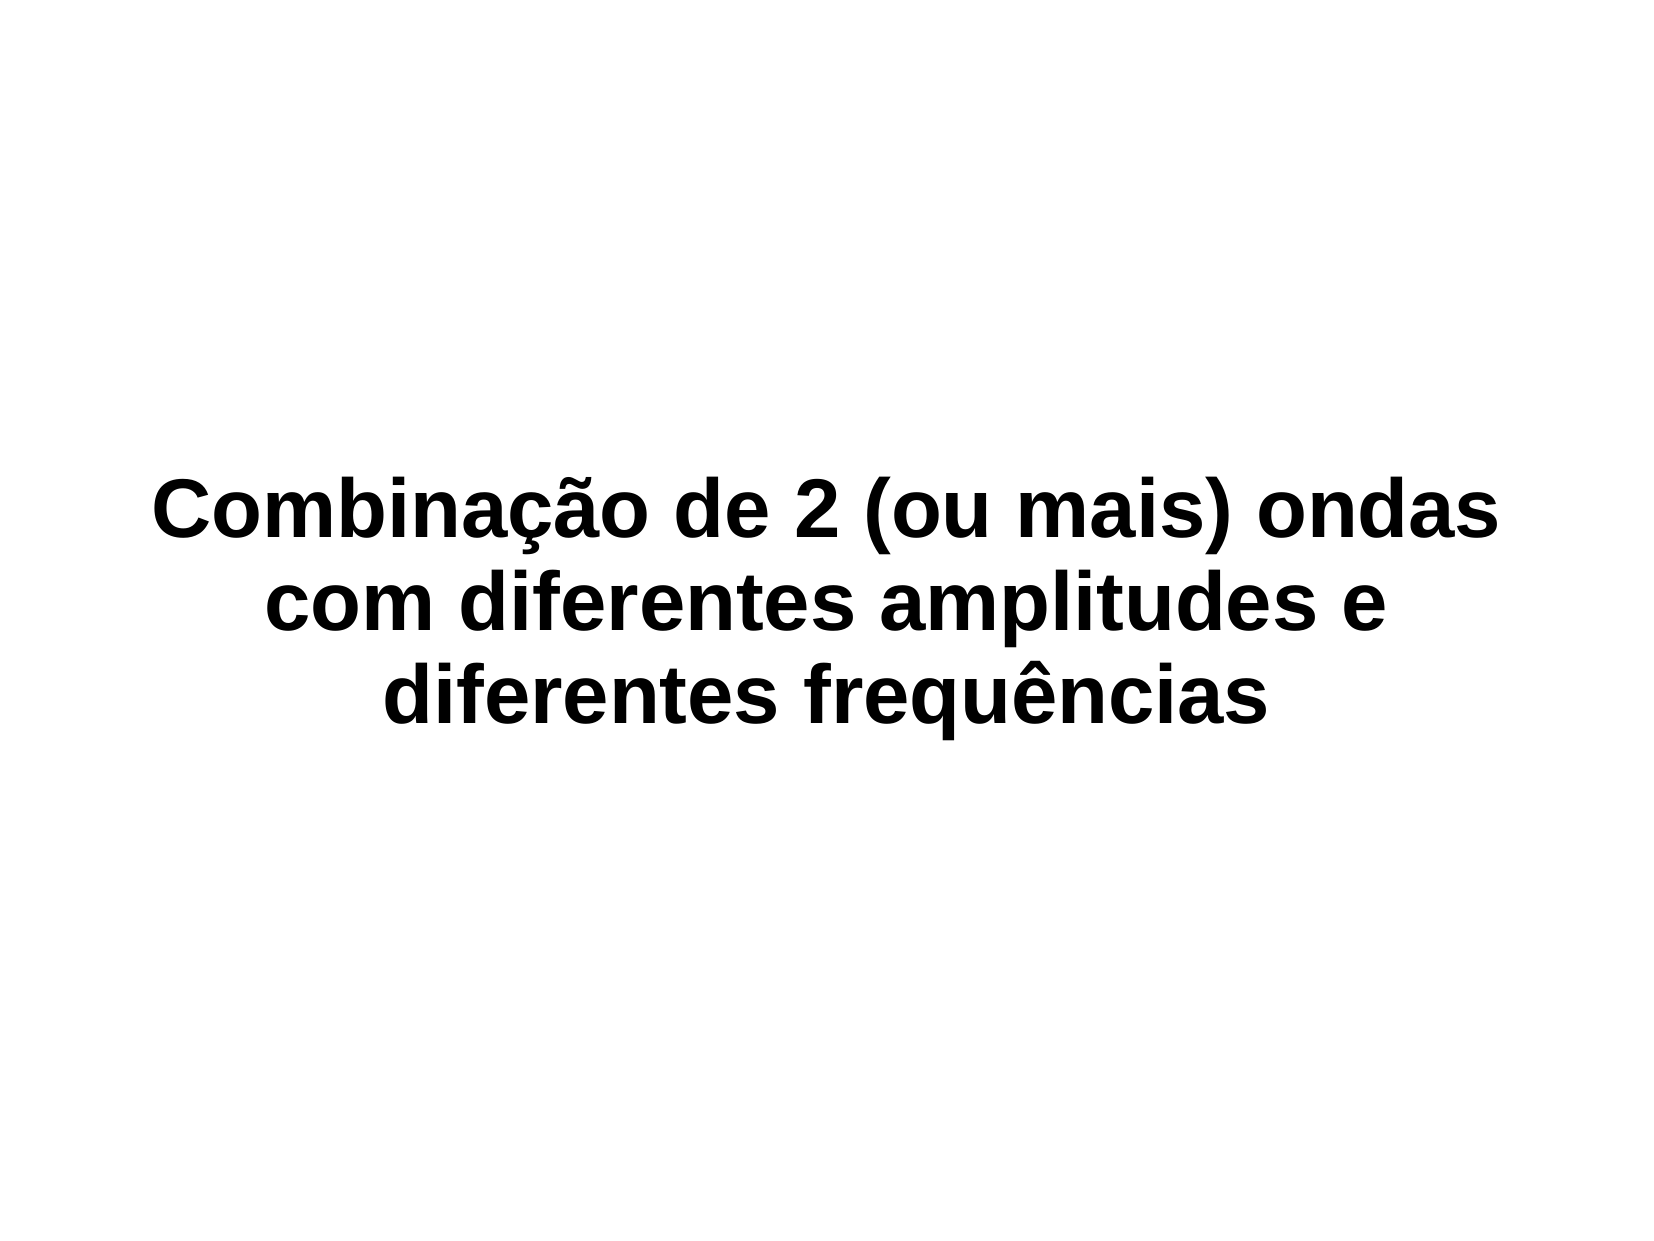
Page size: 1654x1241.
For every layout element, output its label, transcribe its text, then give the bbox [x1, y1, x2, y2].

title Combinação de 2 (ou mais) ondas com diferentes amplitudes e diferentes frequências [82, 462, 1571, 742]
